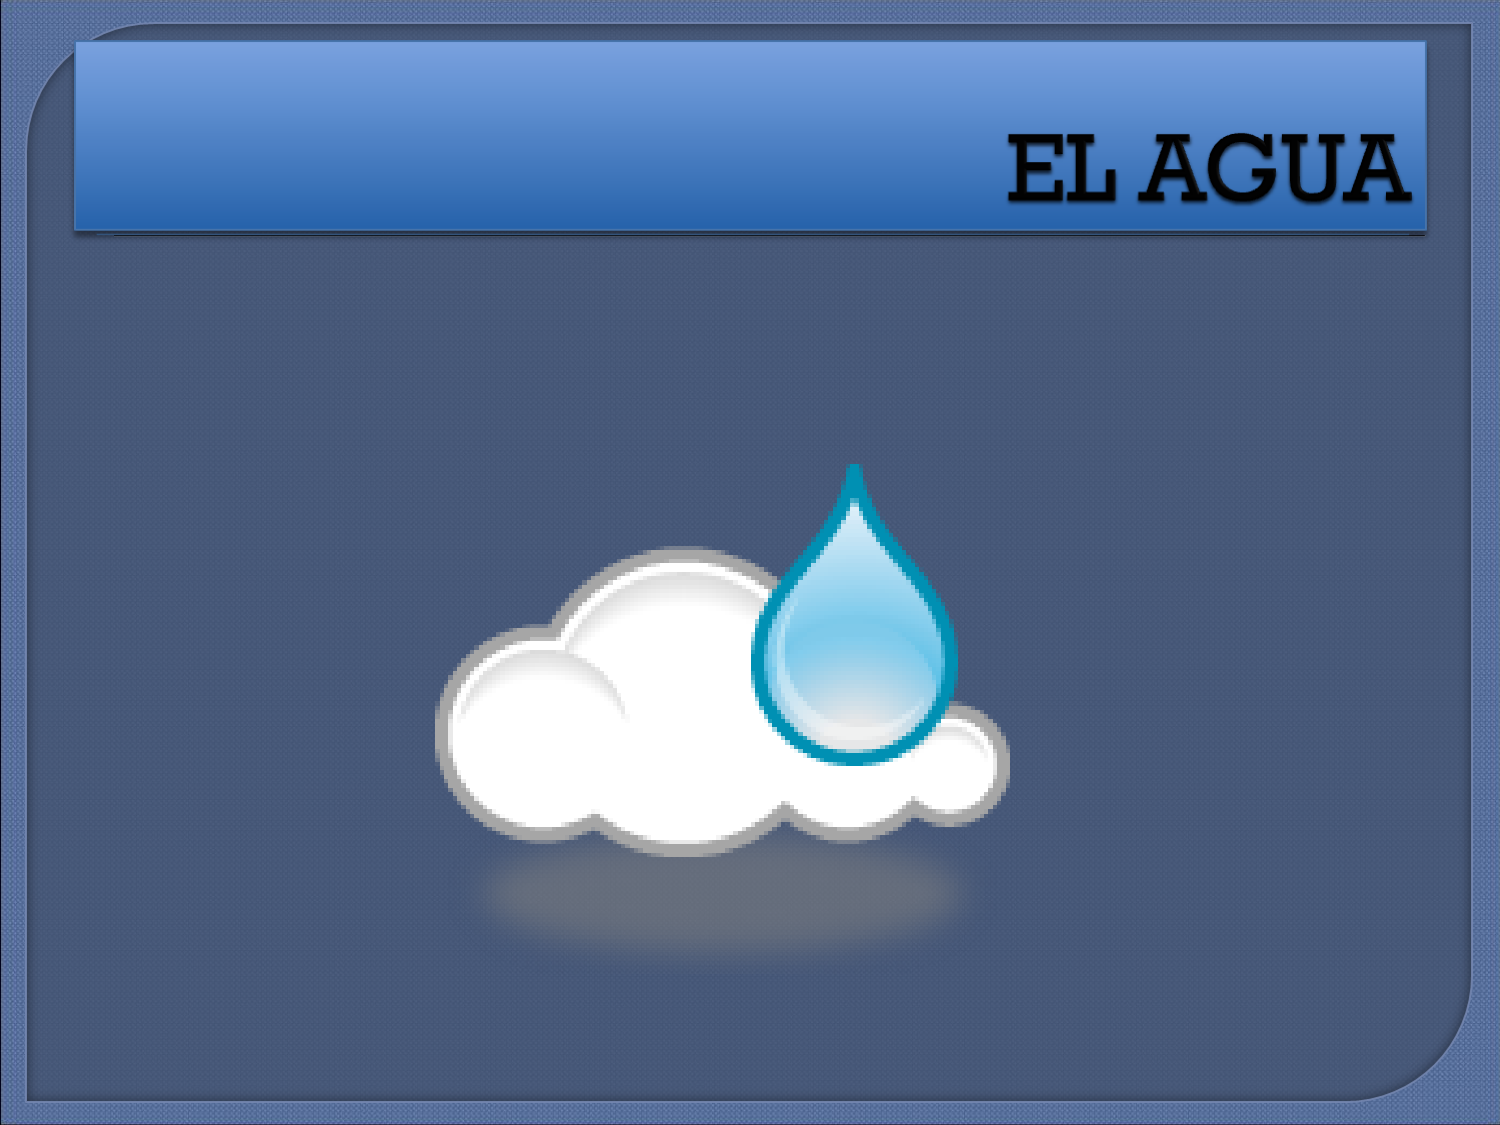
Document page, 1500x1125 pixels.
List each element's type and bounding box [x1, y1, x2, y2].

picture [0, 0, 1500, 1125]
text_box [410, 352, 1032, 974]
text_box [64, 36, 1484, 247]
